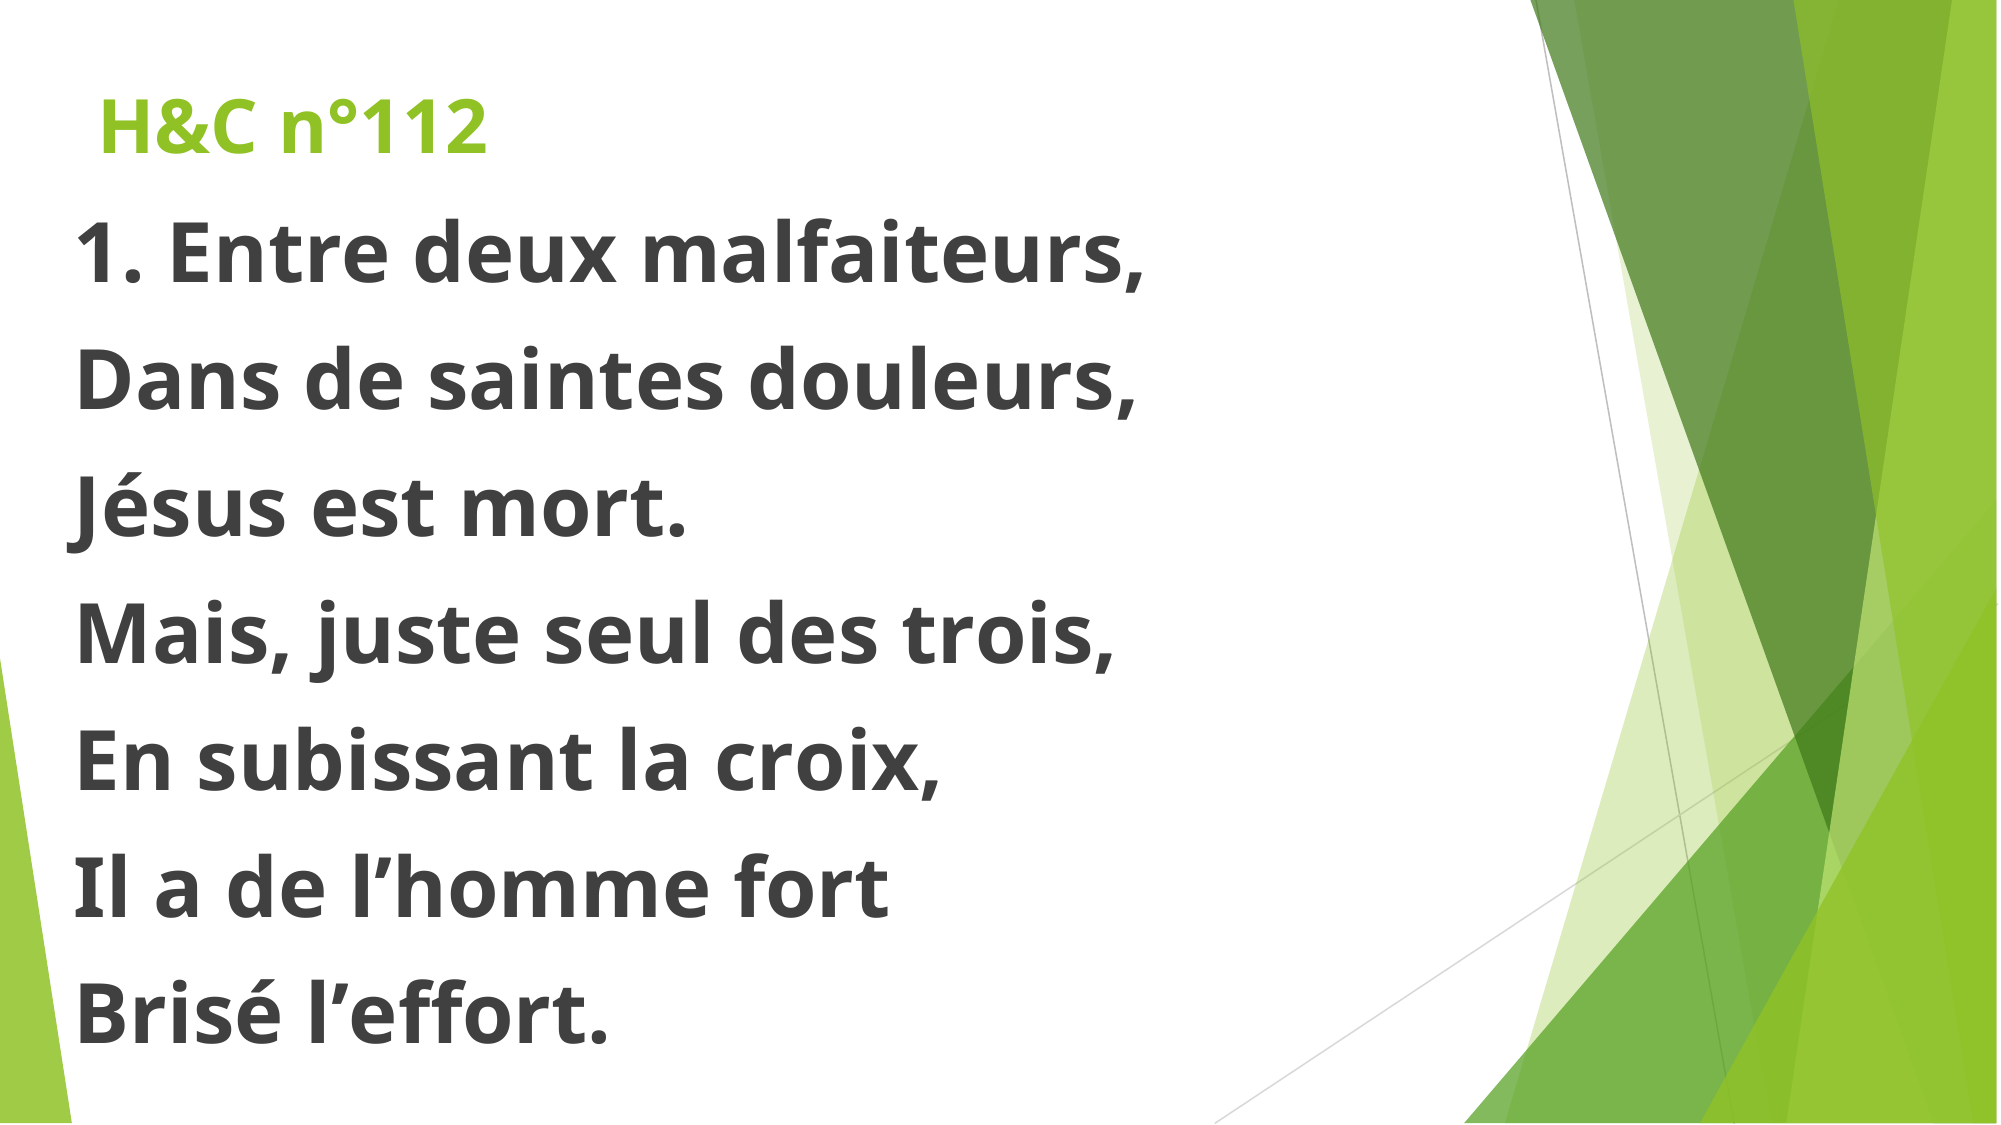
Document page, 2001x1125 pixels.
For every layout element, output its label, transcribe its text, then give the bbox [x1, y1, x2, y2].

text_box 1. Entre deux malfaiteurs, Dans de saintes douleurs, Jésus est mort. Mais, juste seul des trois, En subissant la croix, Il a de l’homme fort Brisé l’effort. [59, 177, 2001, 1037]
text_box H&C n°112 [82, 70, 1522, 177]
